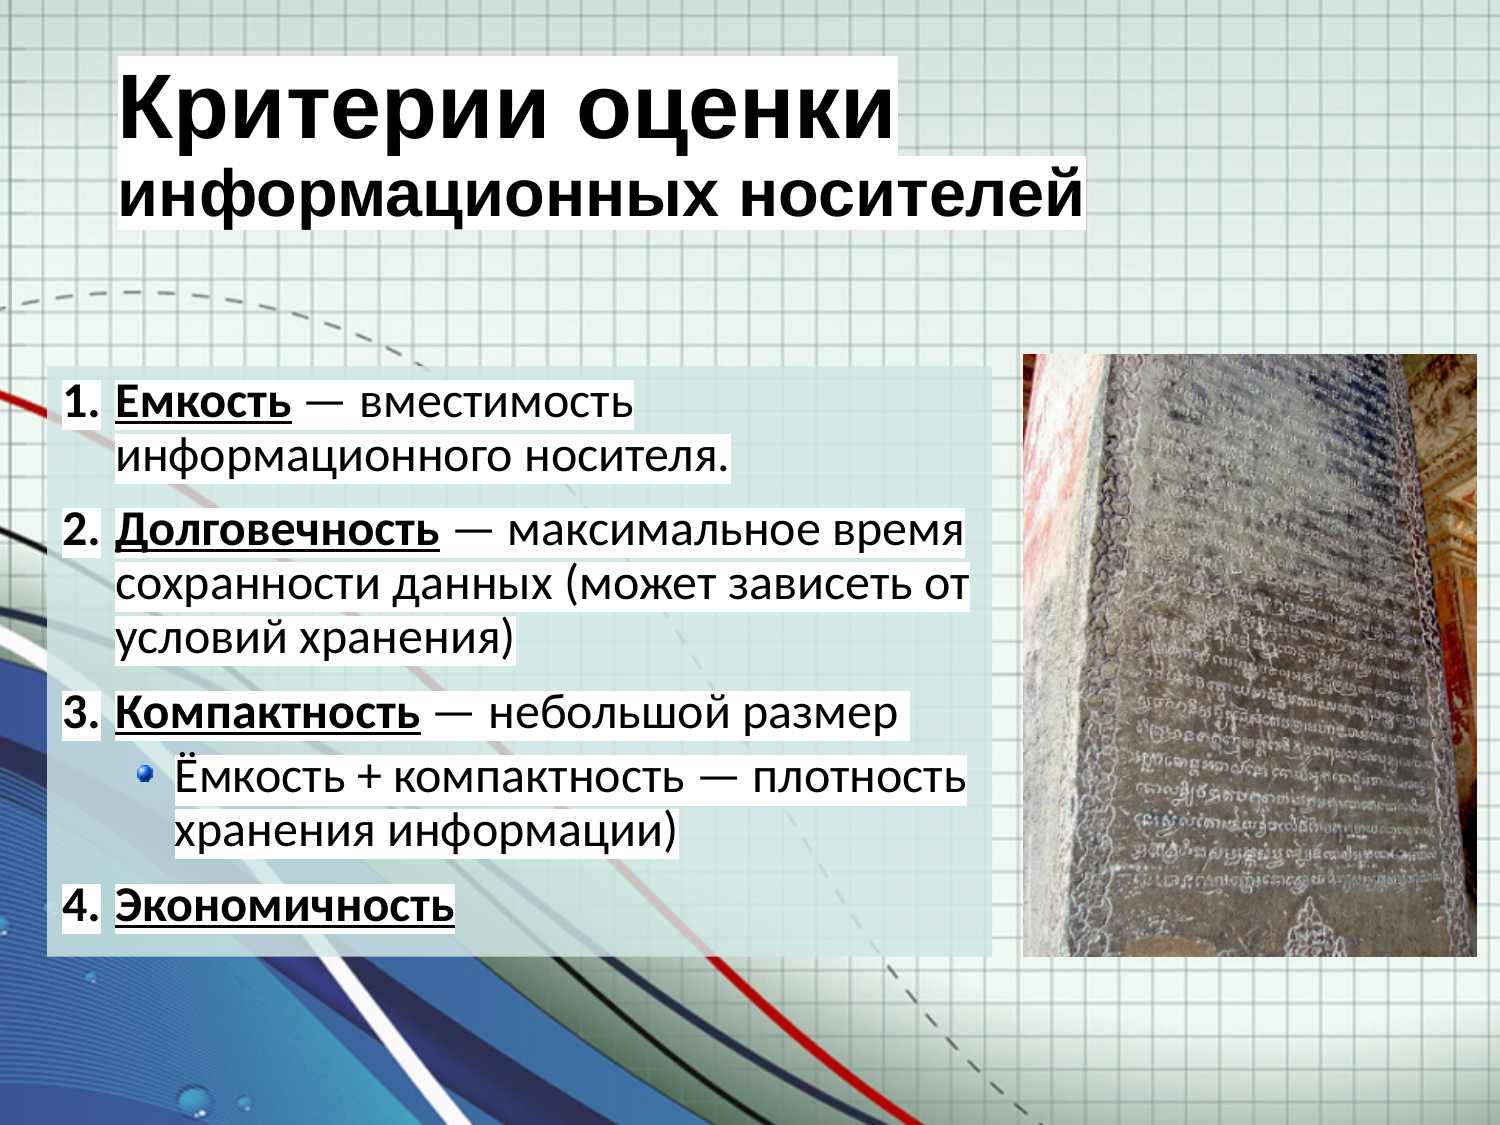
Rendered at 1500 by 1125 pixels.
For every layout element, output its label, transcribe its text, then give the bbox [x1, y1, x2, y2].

picture [0, 0, 1500, 1125]
title Критерии оценки информационных носителей [103, 32, 1397, 258]
list Емкость — вместимость информационного носителя. Долговечность — максимальное время сохранности данных (может зависеть от условий хранения) Компактность — небольшой размер Ёмкость + компактность — плотность хранения информации) Экономичность [47, 366, 993, 957]
